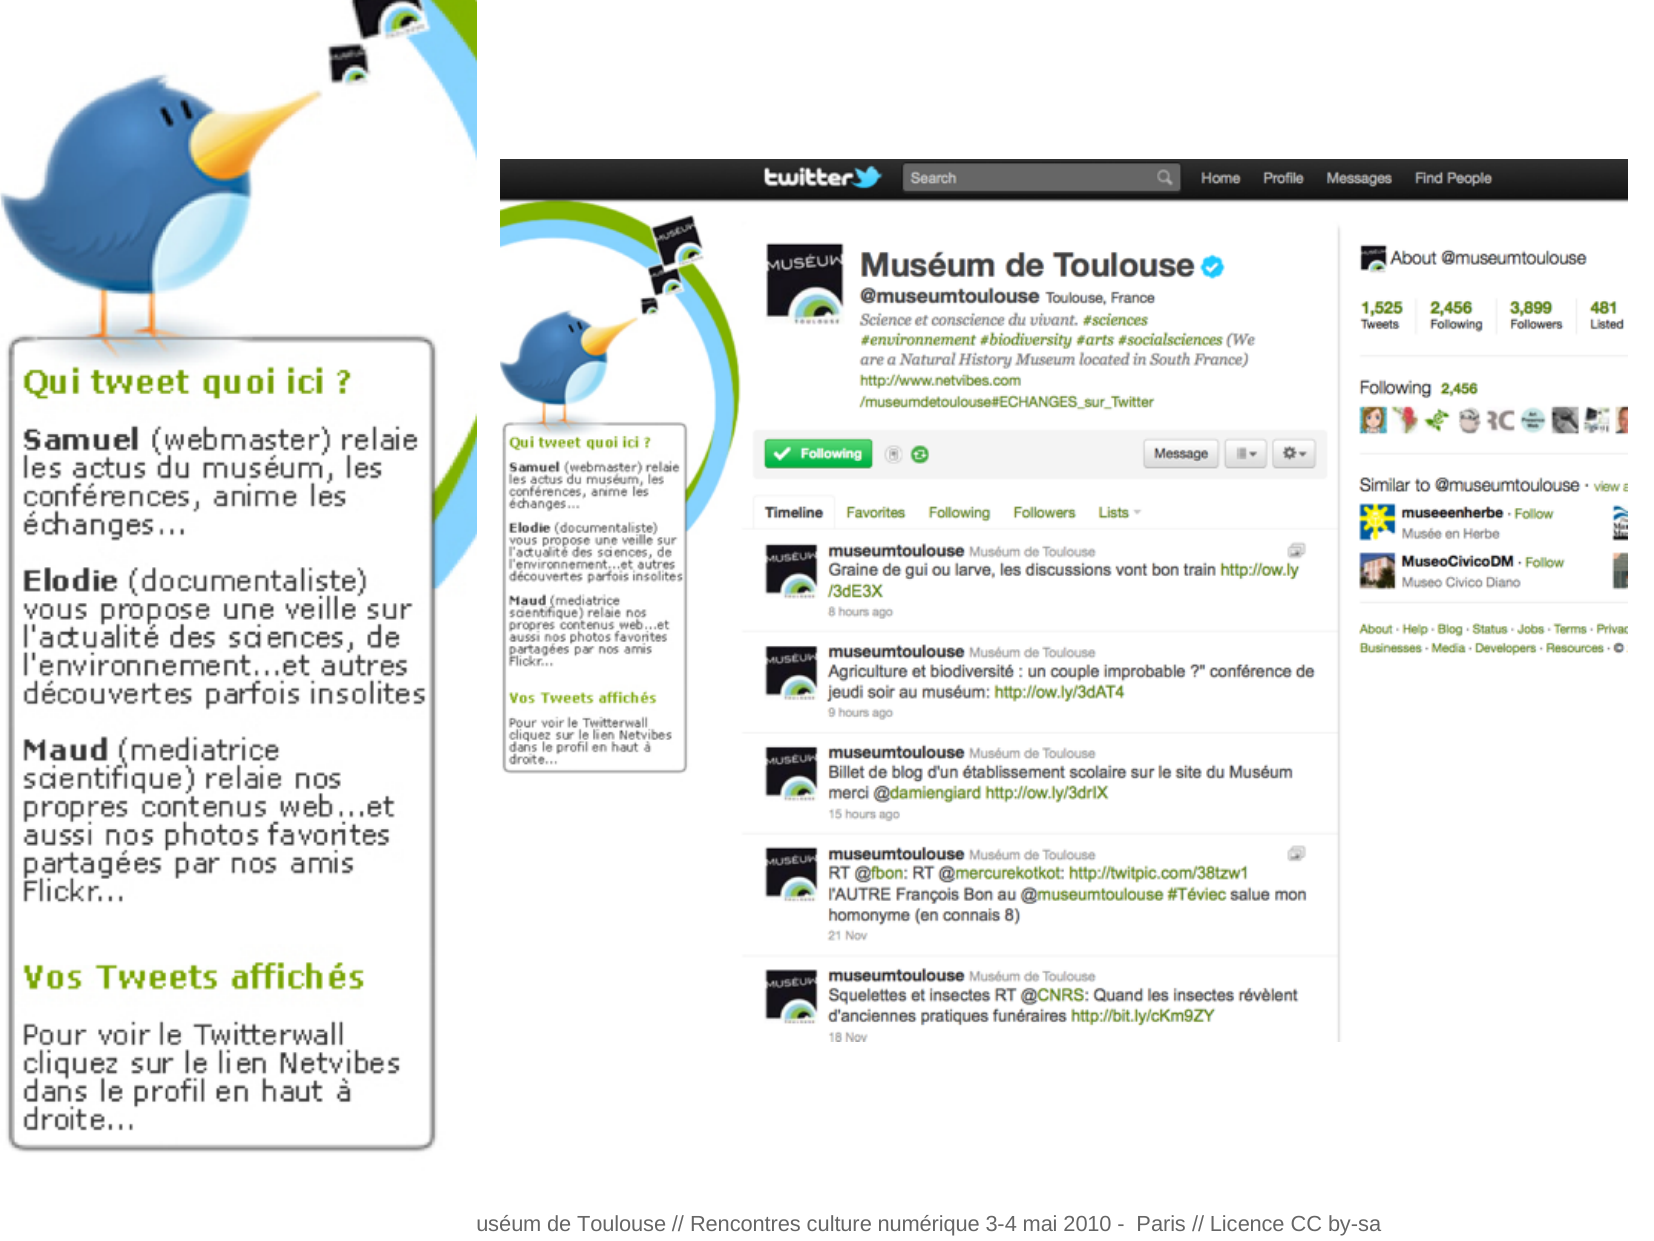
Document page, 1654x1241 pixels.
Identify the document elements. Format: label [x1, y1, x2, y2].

picture [500, 159, 1628, 1042]
picture [0, 0, 477, 1241]
